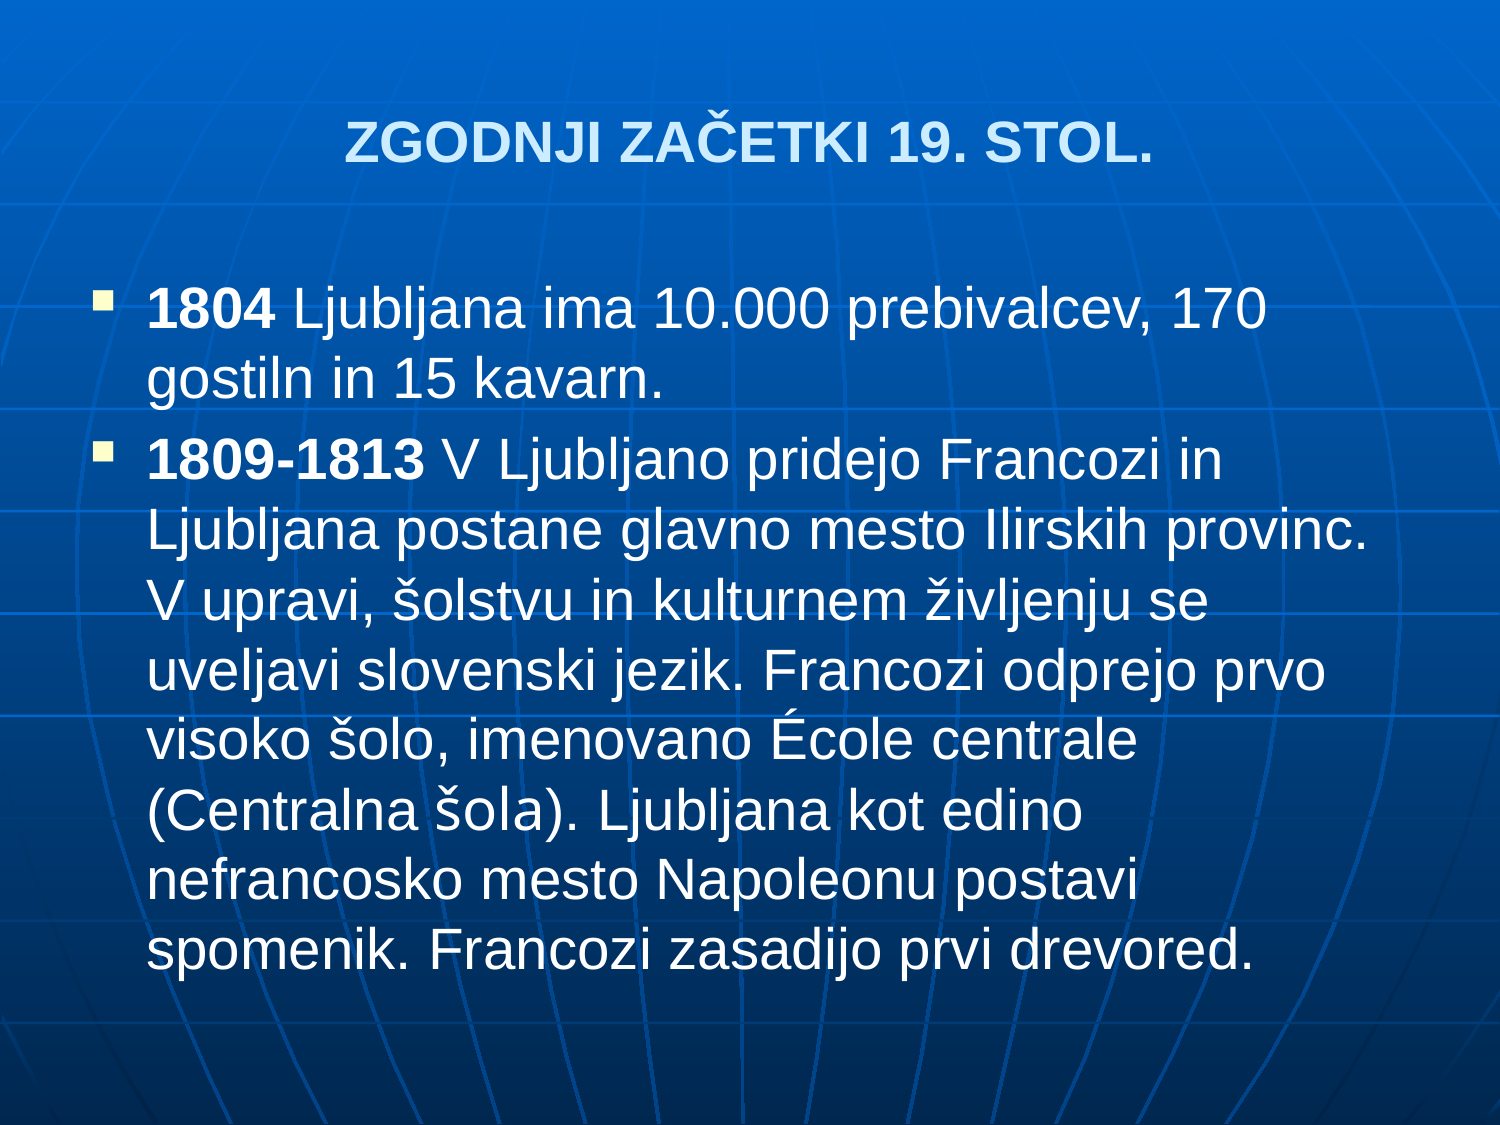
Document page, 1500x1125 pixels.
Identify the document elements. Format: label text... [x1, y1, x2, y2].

title ZGODNJI ZAČETKI 19. STOL. [75, 45, 1425, 233]
list 1804 Ljubljana ima 10.000 prebivalcev, 170 gostiln in 15 kavarn. 1809-1813 V Ljubljano pridejo Francozi in Ljubljana postane glavno mesto Ilirskih provinc. V upravi, šolstvu in kulturnem življenju se uveljavi slovenski jezik. Francozi odprejo prvo visoko šolo, imenovano École centrale (Centralna šola). Ljubljana kot edino nefrancosko mesto Napoleonu postavi spomenik. Francozi zasadijo prvi drevored. [75, 262, 1425, 1006]
